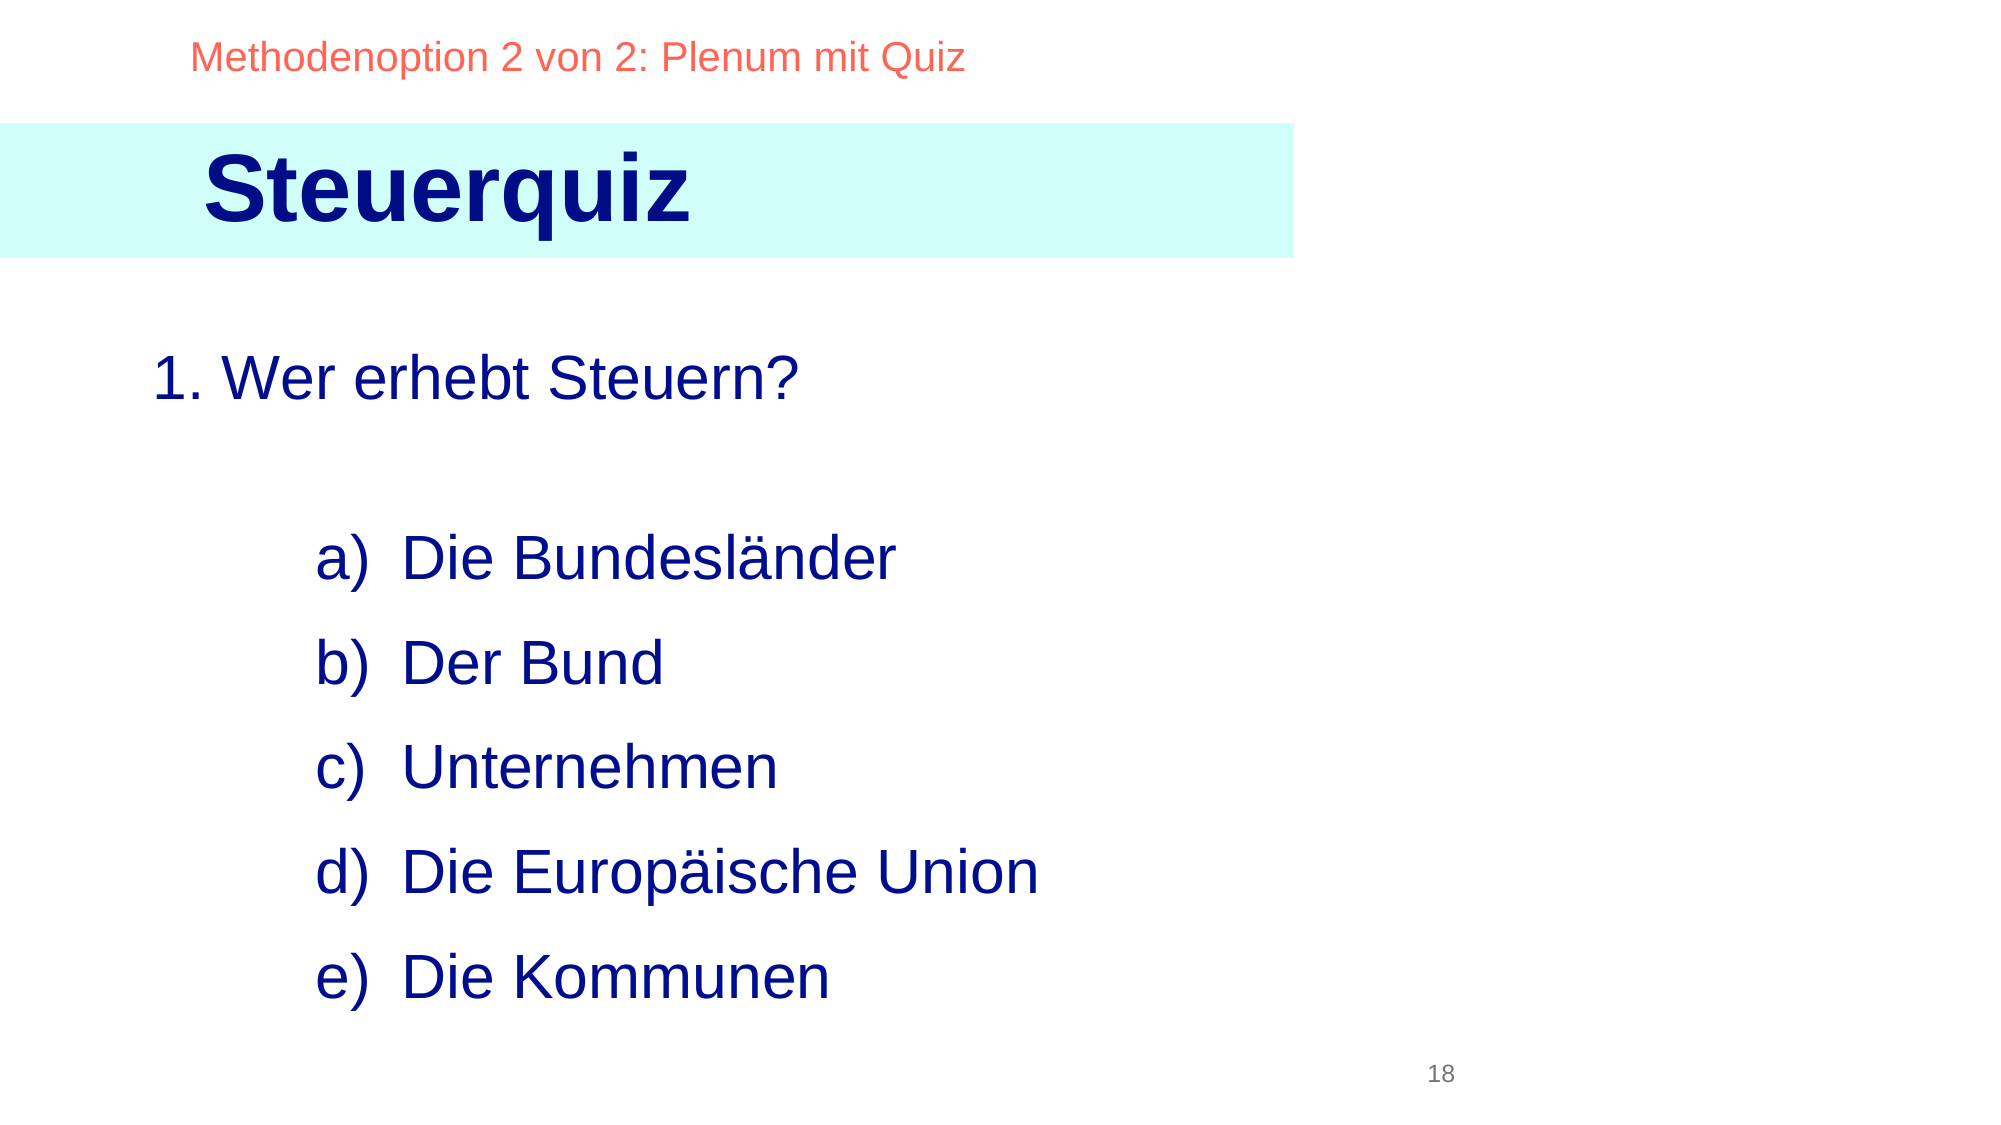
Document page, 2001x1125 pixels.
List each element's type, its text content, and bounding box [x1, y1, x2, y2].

list Steuerquiz [150, 126, 1516, 255]
list 1. Wer erhebt Steuern? Die Bundesländer Der Bund Unternehmen Die Europäische Union Die Kommunen [137, 299, 1863, 1111]
list Methodenoption 2 von 2: Plenum mit Quiz [137, 27, 1274, 107]
